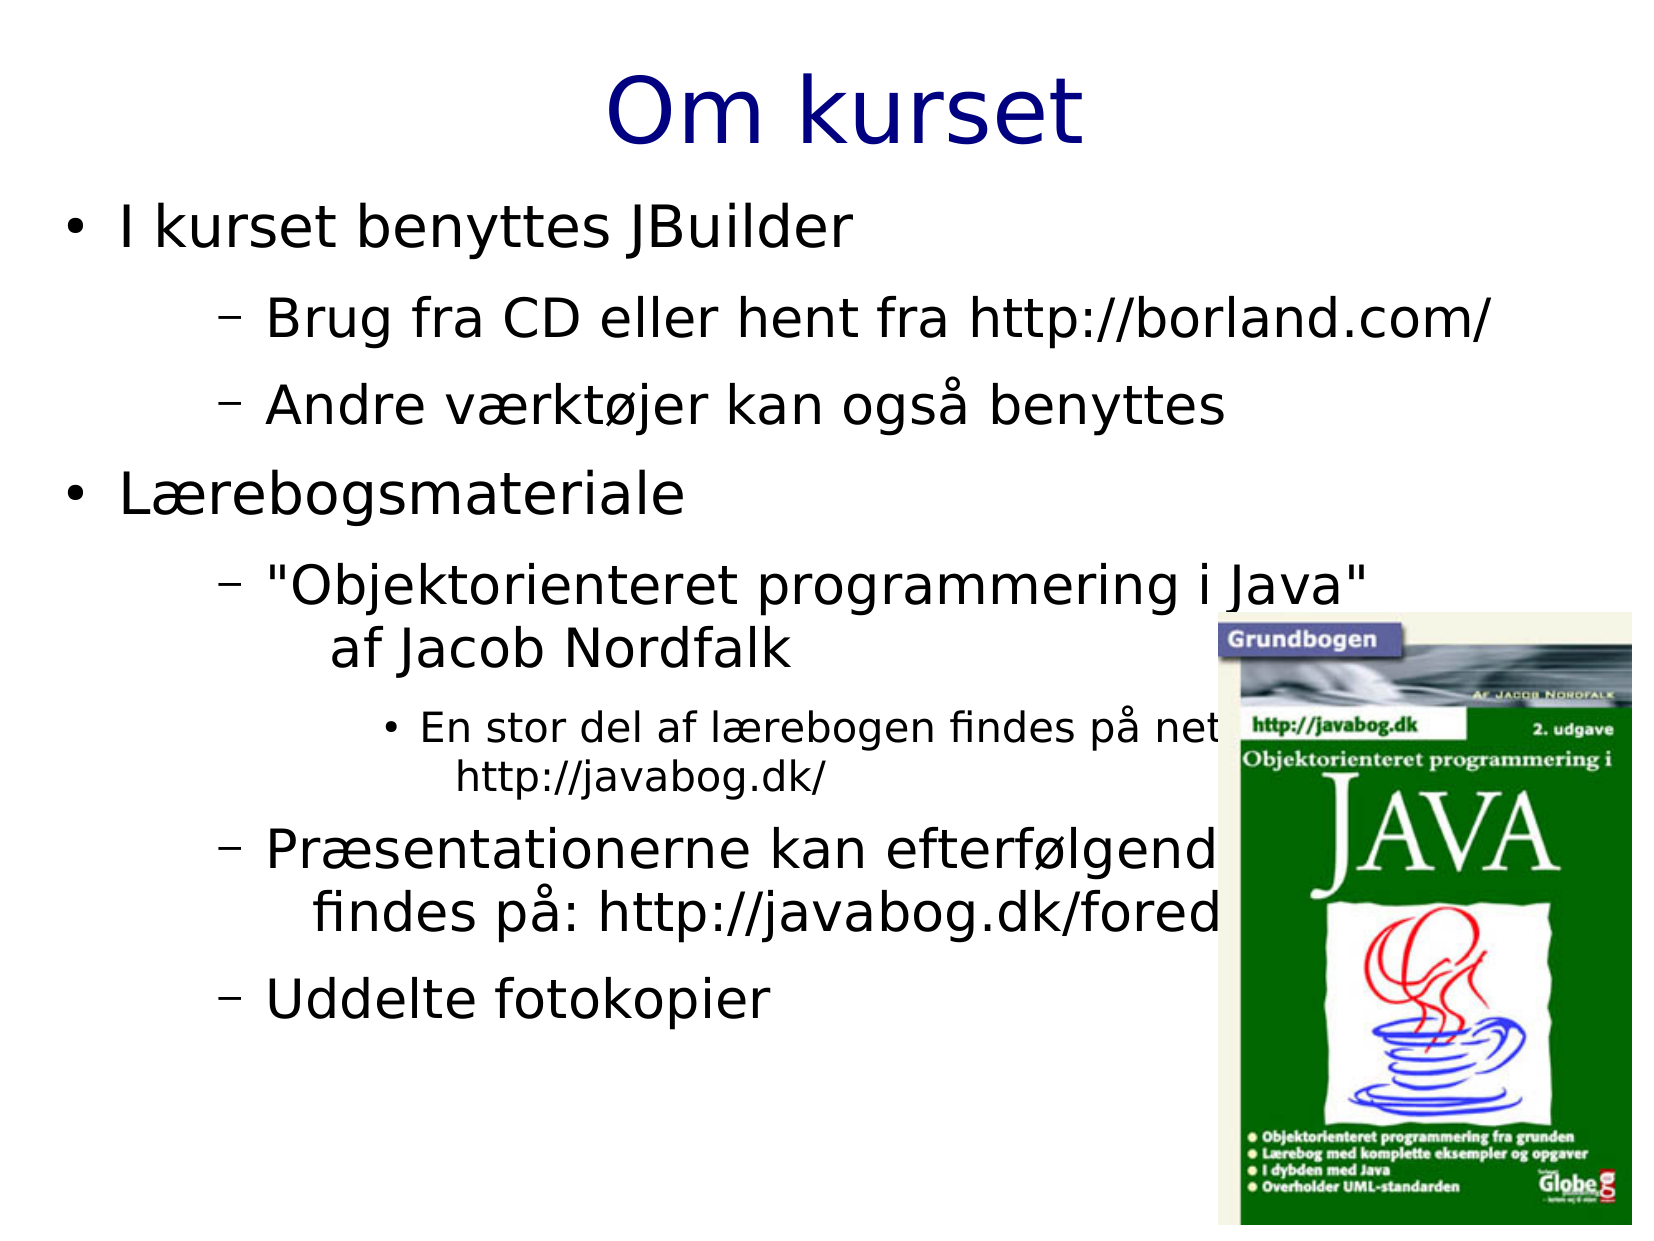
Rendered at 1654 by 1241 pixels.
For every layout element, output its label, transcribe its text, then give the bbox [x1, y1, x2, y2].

picture [1218, 612, 1632, 1225]
list I kurset benyttes JBuilder Brug fra CD eller hent fra http://borland.com/ Andre værktøjer kan også benyttes Lærebogsmateriale "Objektorienteret programmering i Java" af Jacob Nordfalk En stor del af lærebogen findes på nettet: http://javabog.dk/ Præsentationerne kan efterfølgende findes på: http://javabog.dk/foredrag/ Uddelte fotokopier [29, 193, 1598, 1033]
title Om kurset [156, 8, 1534, 193]
